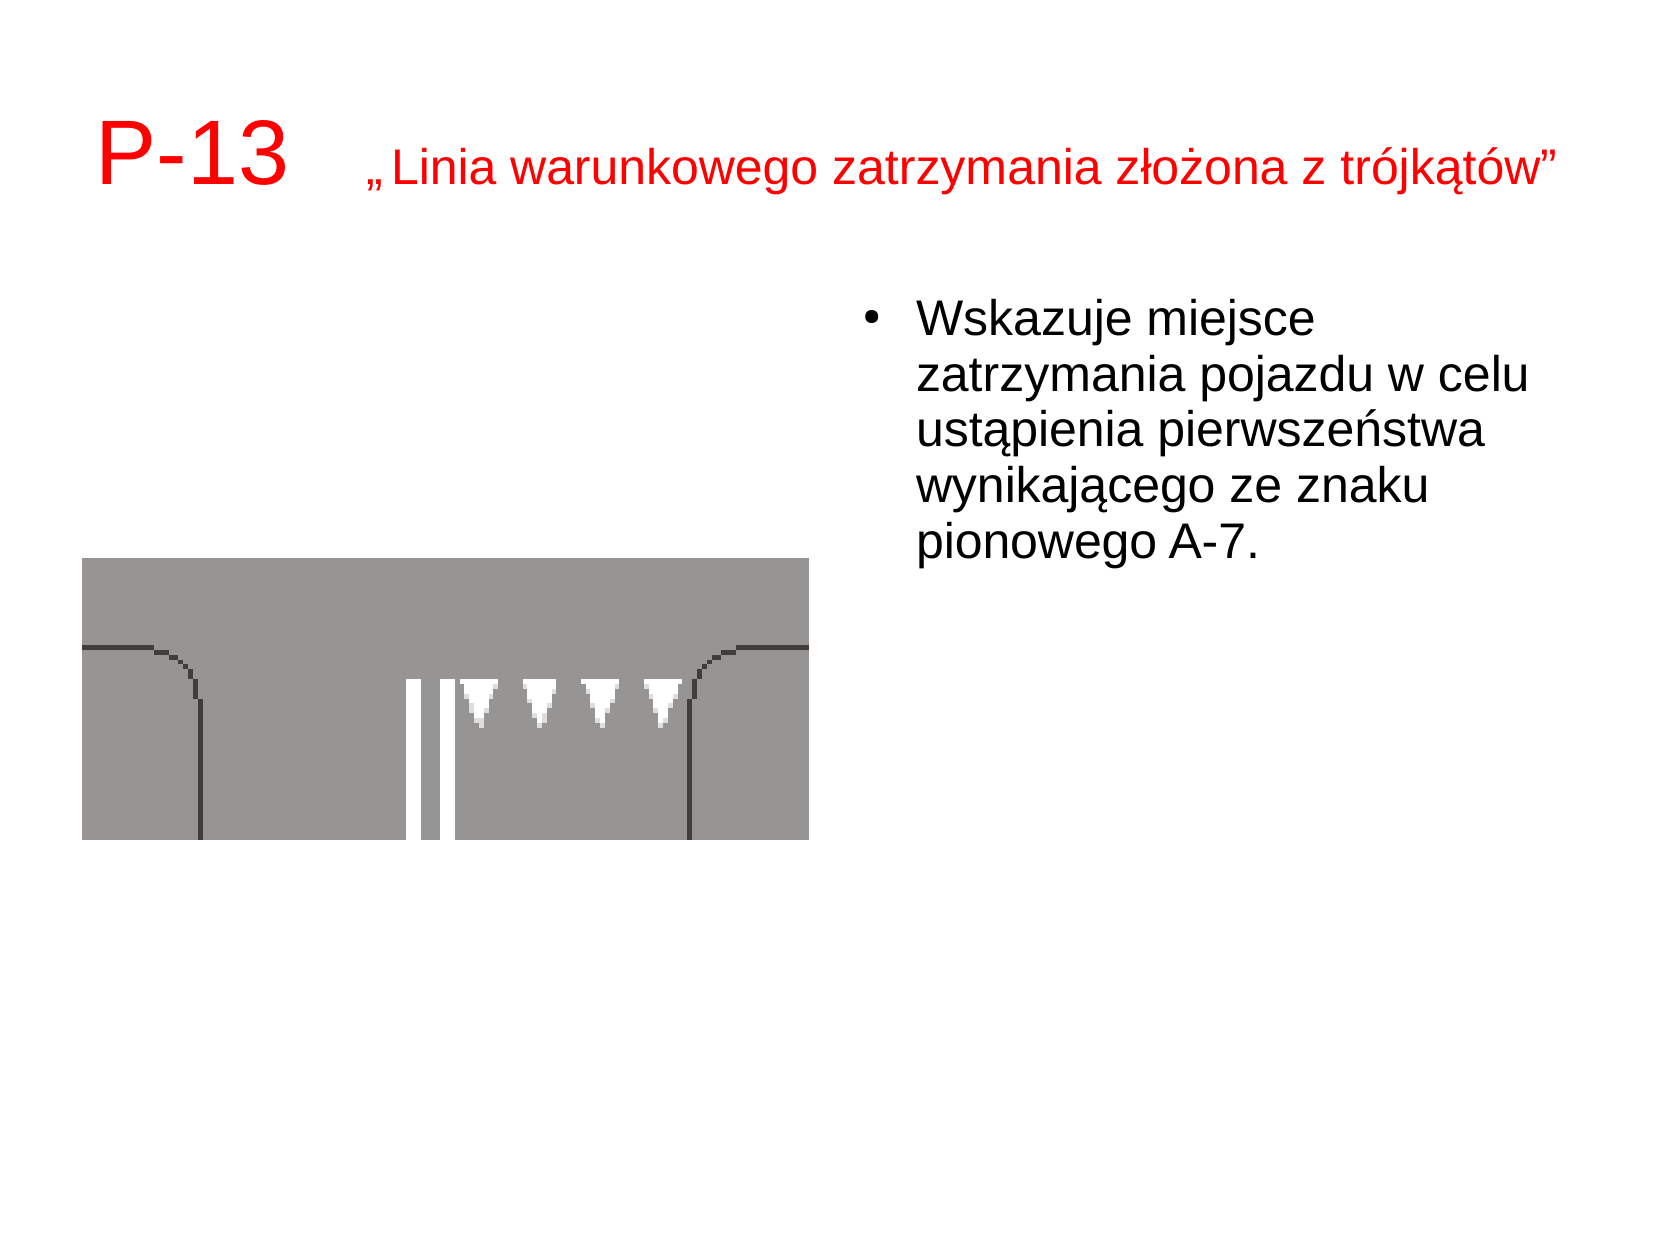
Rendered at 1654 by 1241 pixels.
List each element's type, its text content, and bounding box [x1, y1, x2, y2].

picture [82, 558, 809, 840]
title P-13 „ Linia warunkowego zatrzymania złożona z trójkątów” [82, 56, 1571, 250]
list Wskazuje miejsce zatrzymania pojazdu w celu ustąpienia pierwszeństwa wynikającego ze znaku pionowego A-7. [845, 290, 1572, 1094]
